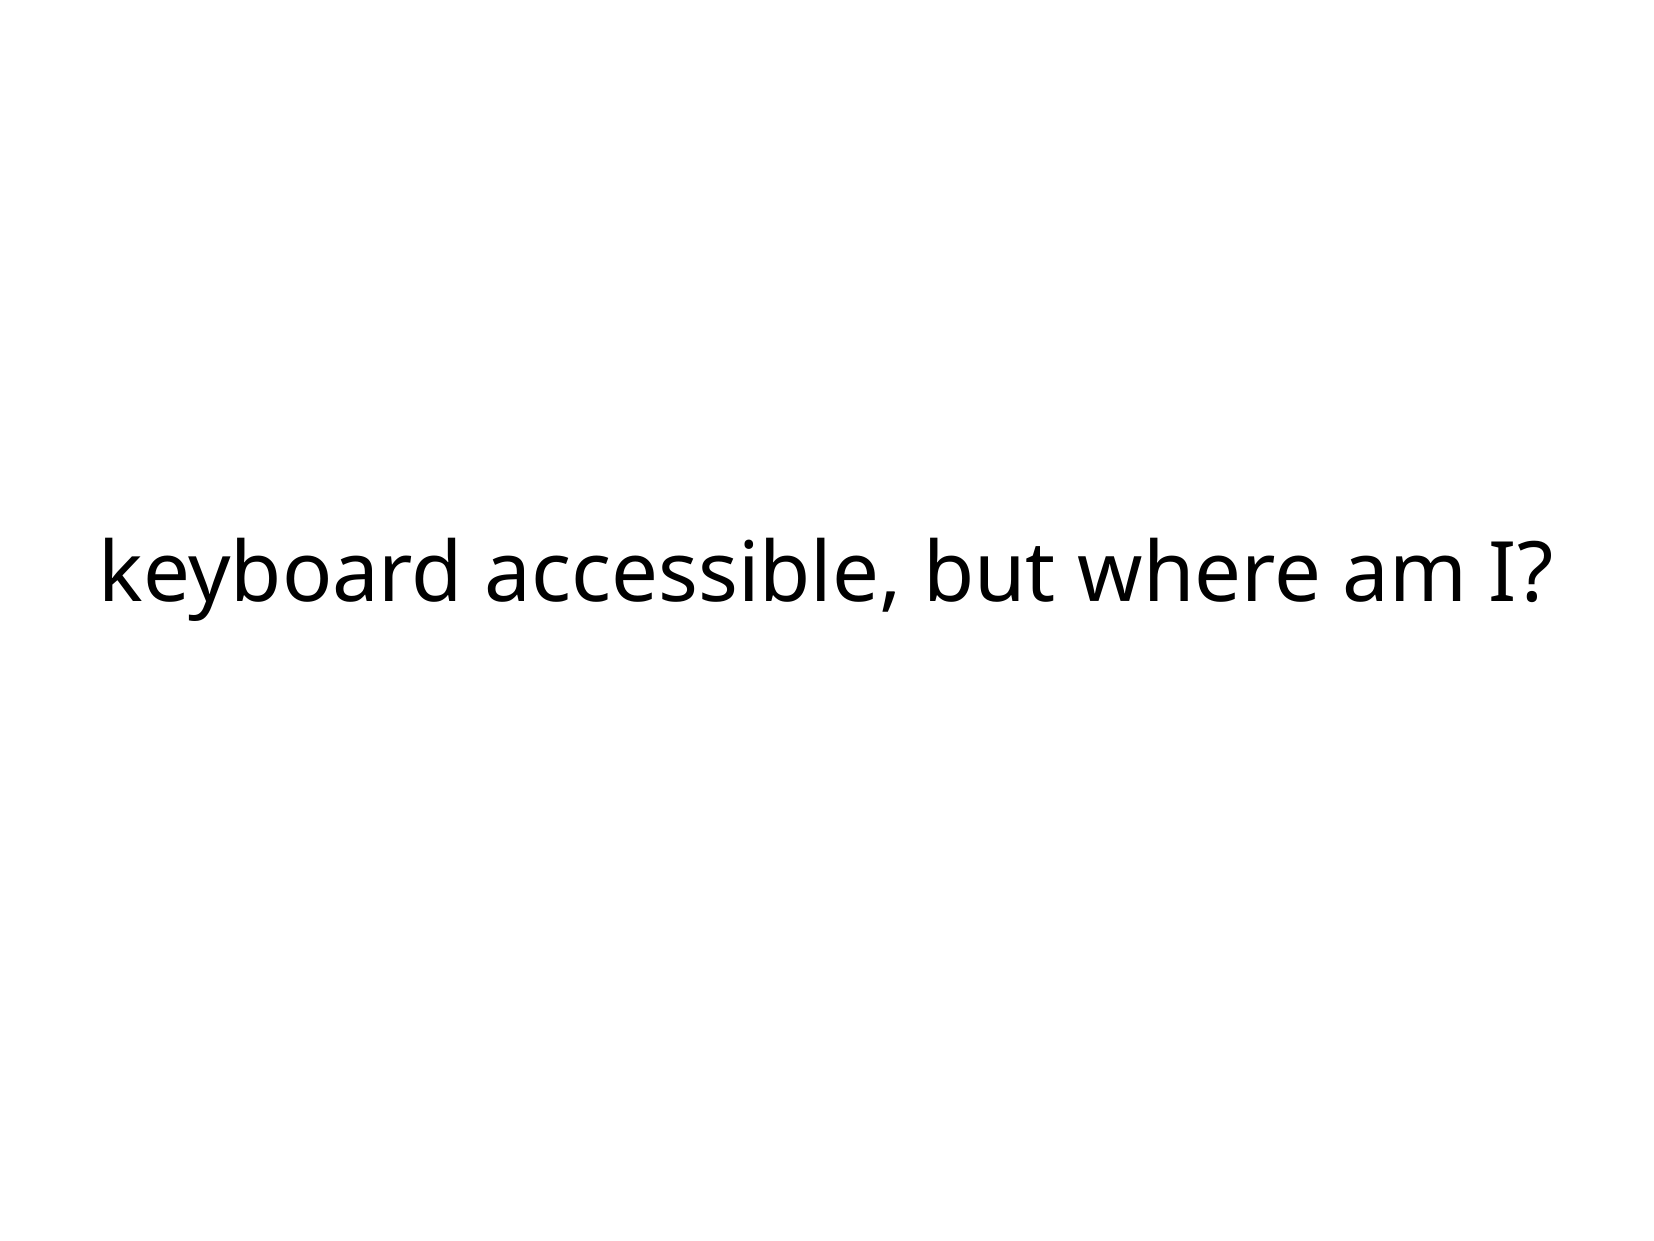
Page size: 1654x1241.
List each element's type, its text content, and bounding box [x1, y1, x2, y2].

subtitle keyboard accessible, but where am I? [82, 118, 1571, 1021]
